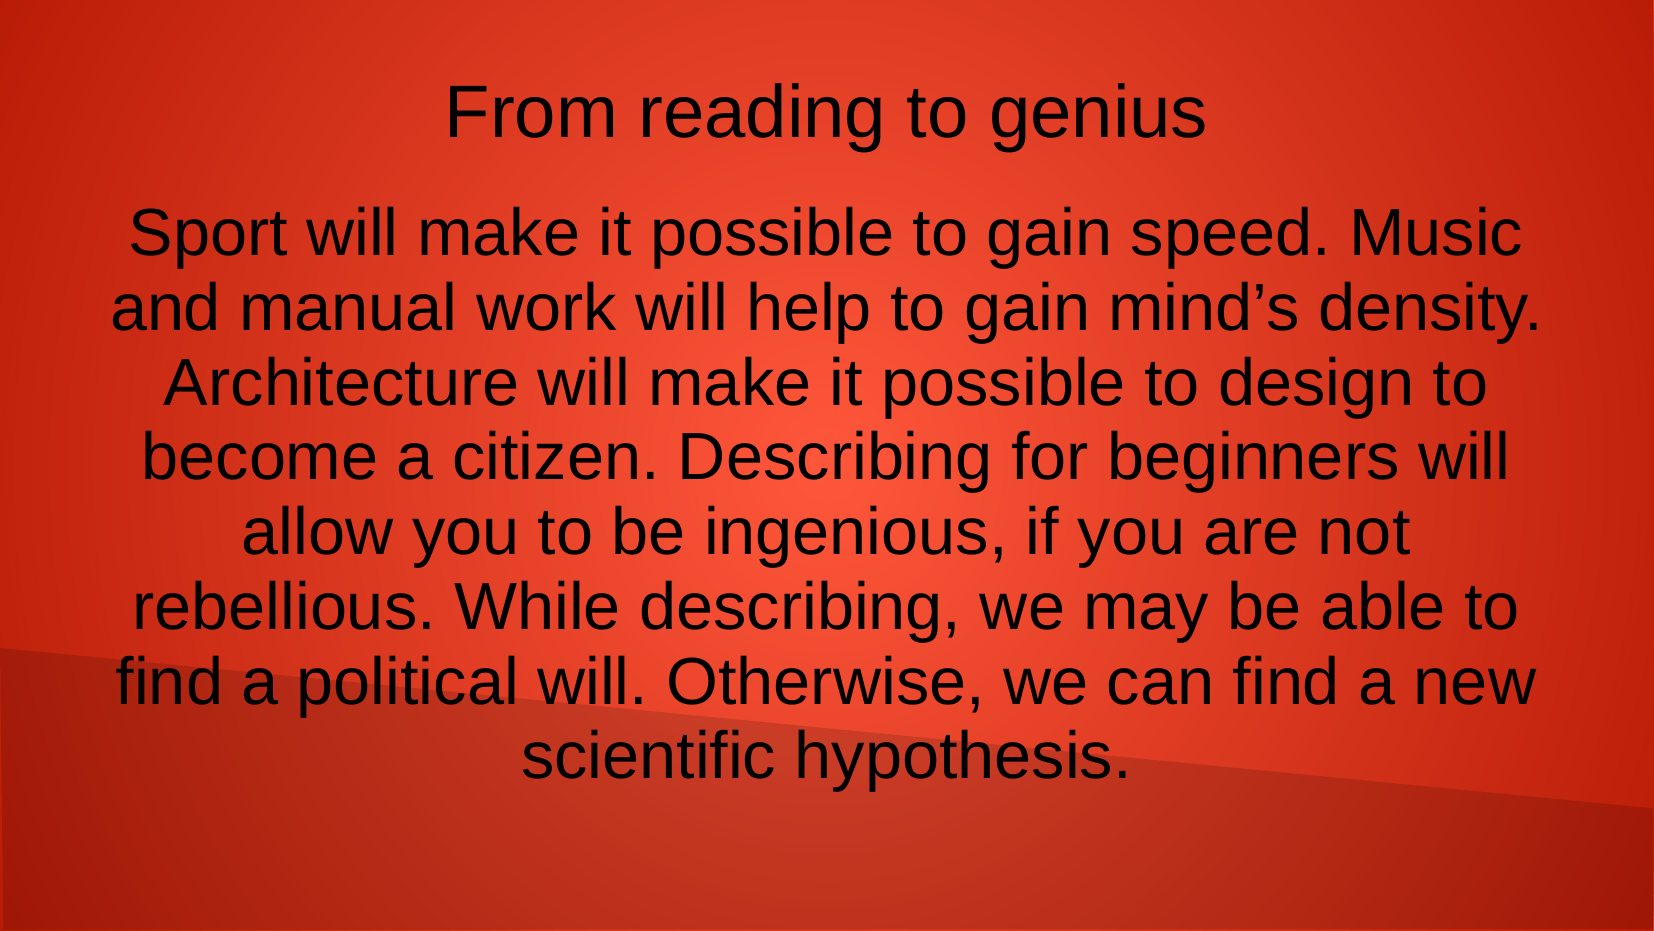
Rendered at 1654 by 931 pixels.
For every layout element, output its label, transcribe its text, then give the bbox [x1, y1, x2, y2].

title From reading to genius [82, 35, 1571, 157]
subtitle Sport will make it possible to gain speed. Music and manual work will help to gain mind’s density. Architecture will make it possible to design to become a citizen. Describing for beginners will allow you to be ingenious, if you are not rebellious. While describing, we may be able to find a political will. Otherwise, we can find a new scientific hypothesis. [82, 157, 1571, 831]
